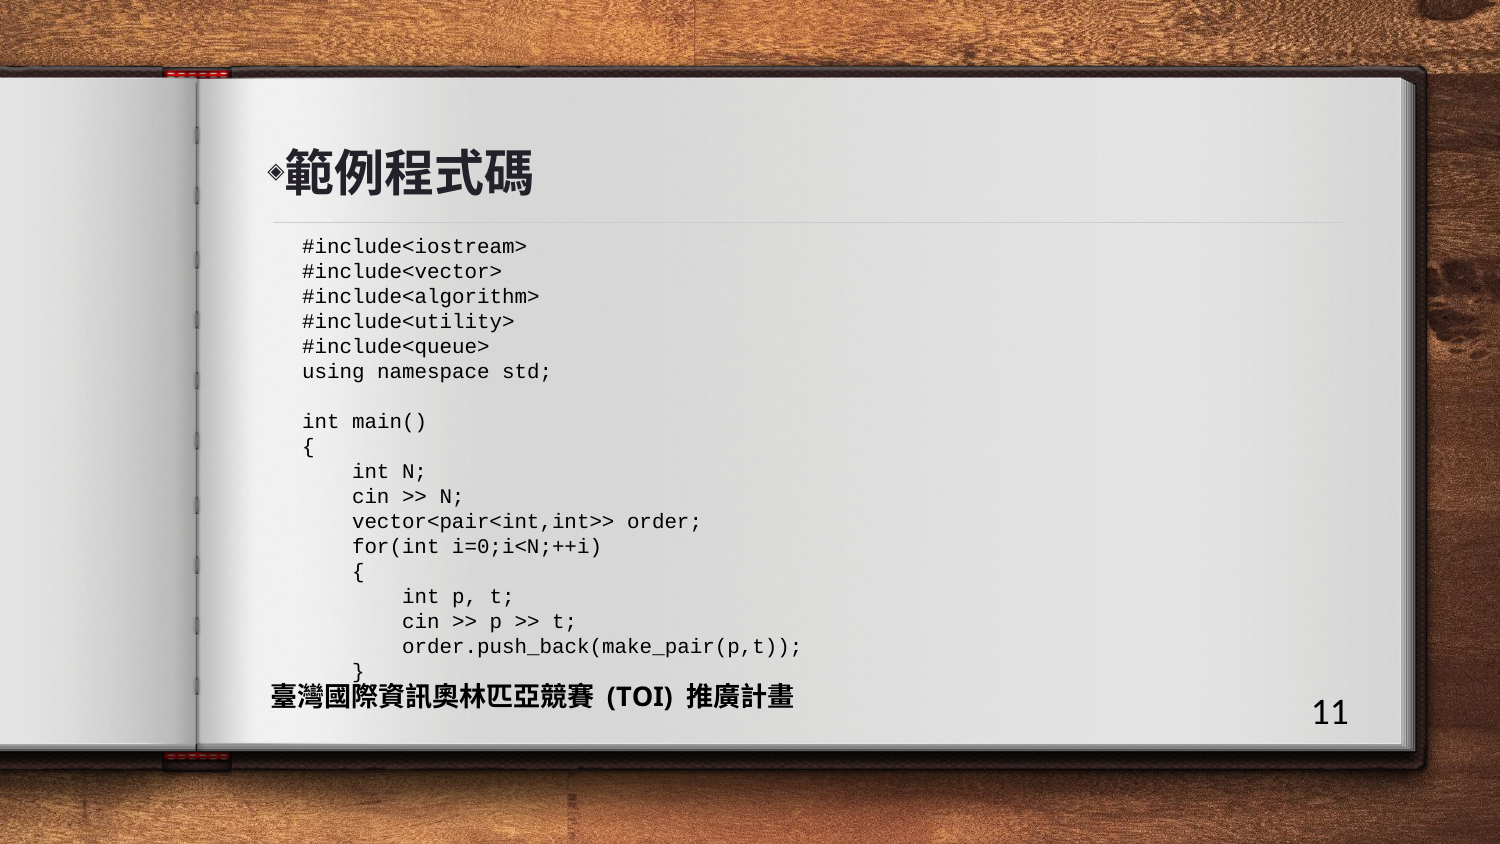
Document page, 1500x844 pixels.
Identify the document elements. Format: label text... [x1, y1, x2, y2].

text_box [1295, 672, 1386, 737]
list 範例程式碼 [252, 126, 1194, 226]
text_box #include<iostream> #include<vector> #include<algorithm> #include<utility> #include<queue> using namespace std; int main() { int N; cin >> N; vector<pair<int,int>> order; for(int i=0;i<N;++i) { int p, t; cin >> p >> t; order.push_back(make_pair(p,t)); } [287, 225, 1355, 695]
